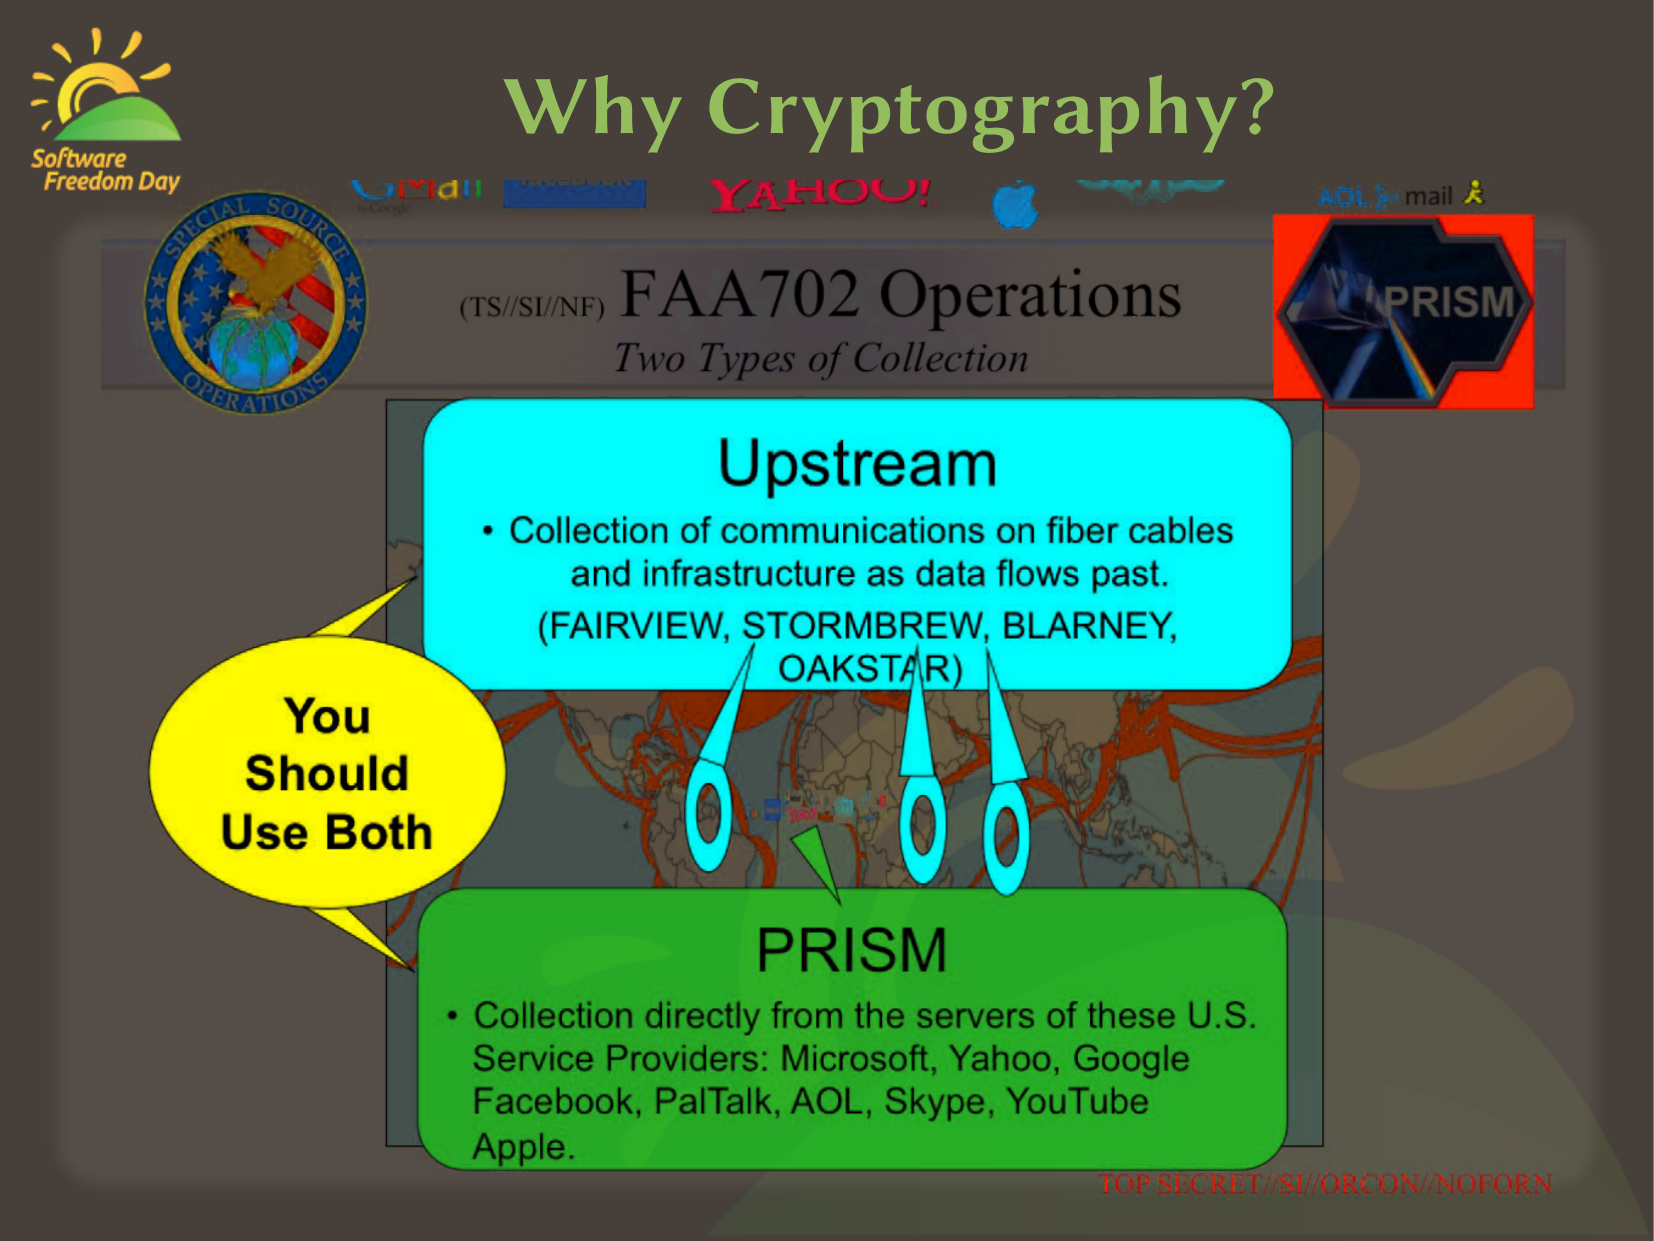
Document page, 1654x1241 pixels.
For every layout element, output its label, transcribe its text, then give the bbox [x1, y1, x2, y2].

title Why Cryptography? [210, 9, 1571, 180]
picture [0, 0, 1654, 1241]
